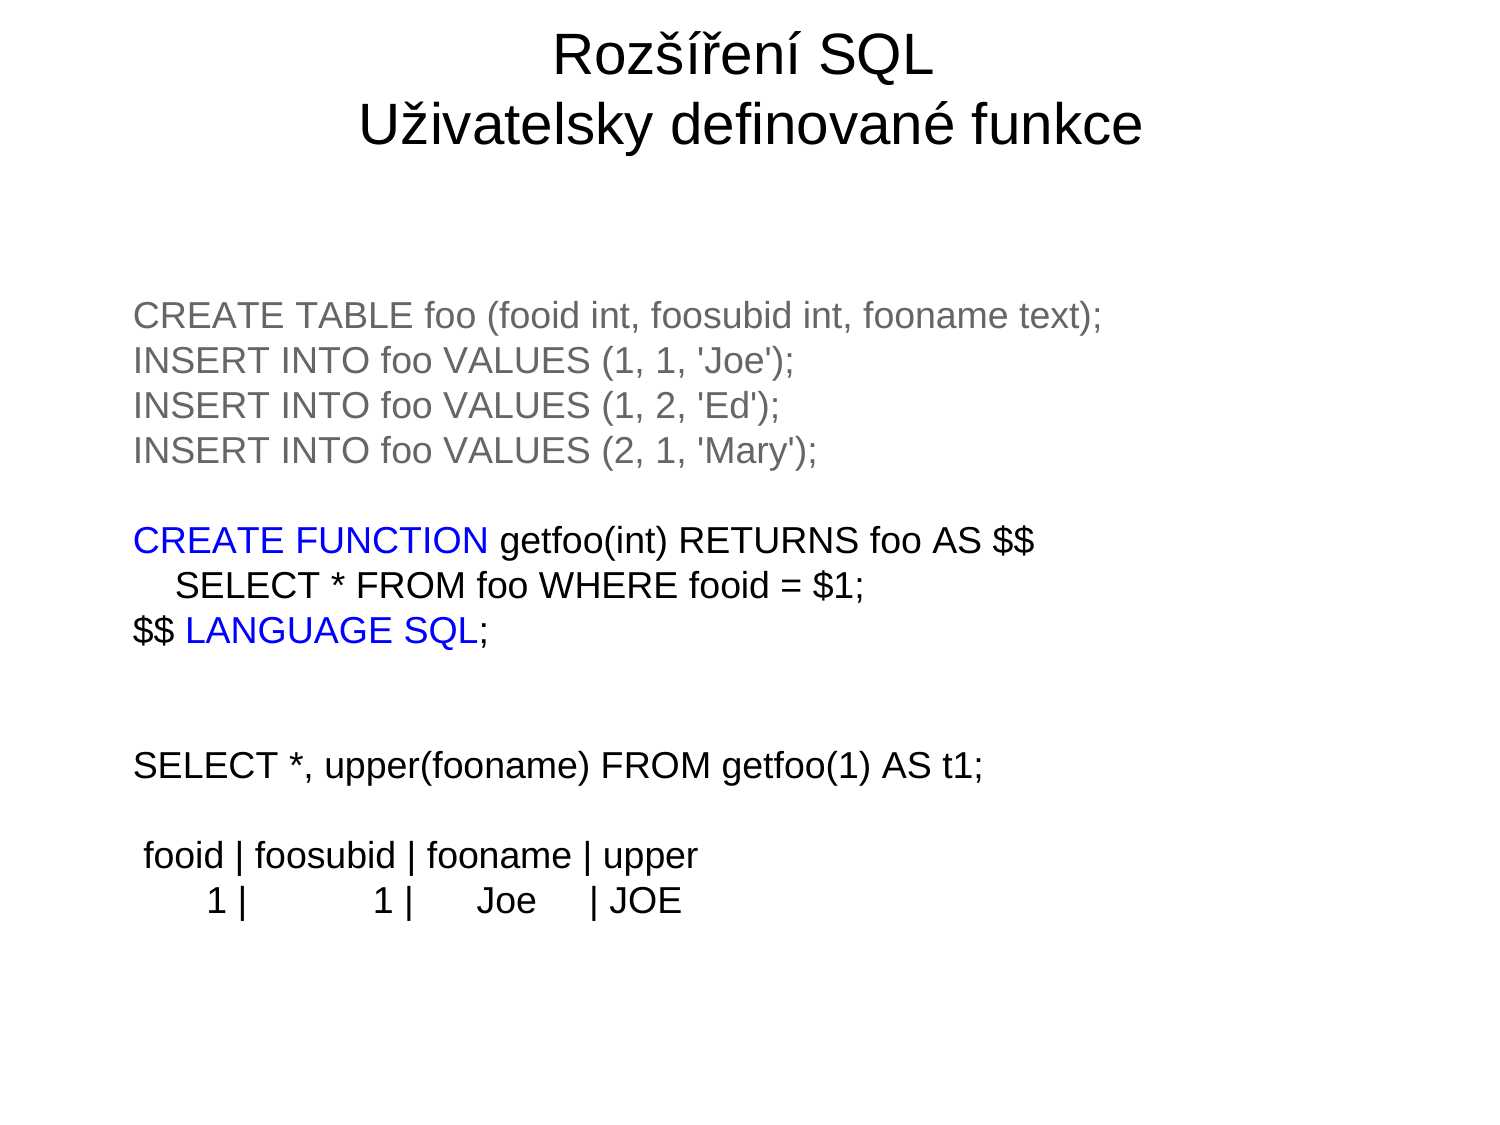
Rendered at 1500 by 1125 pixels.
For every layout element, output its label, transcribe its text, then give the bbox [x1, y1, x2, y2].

text_box CREATE TABLE foo (fooid int, foosubid int, fooname text); INSERT INTO foo VALUES (1, 1, 'Joe'); INSERT INTO foo VALUES (1, 2, 'Ed'); INSERT INTO foo VALUES (2, 1, 'Mary'); CREATE FUNCTION getfoo(int) RETURNS foo AS $$ SELECT * FROM foo WHERE fooid = $1; $$ LANGUAGE SQL; SELECT *, upper(fooname) FROM getfoo(1) AS t1; fooid | foosubid | fooname | upper 1 | 1 | Joe | JOE [118, 283, 1335, 969]
title Rozšíření SQL Uživatelsky definované funkce [76, 29, 1427, 144]
